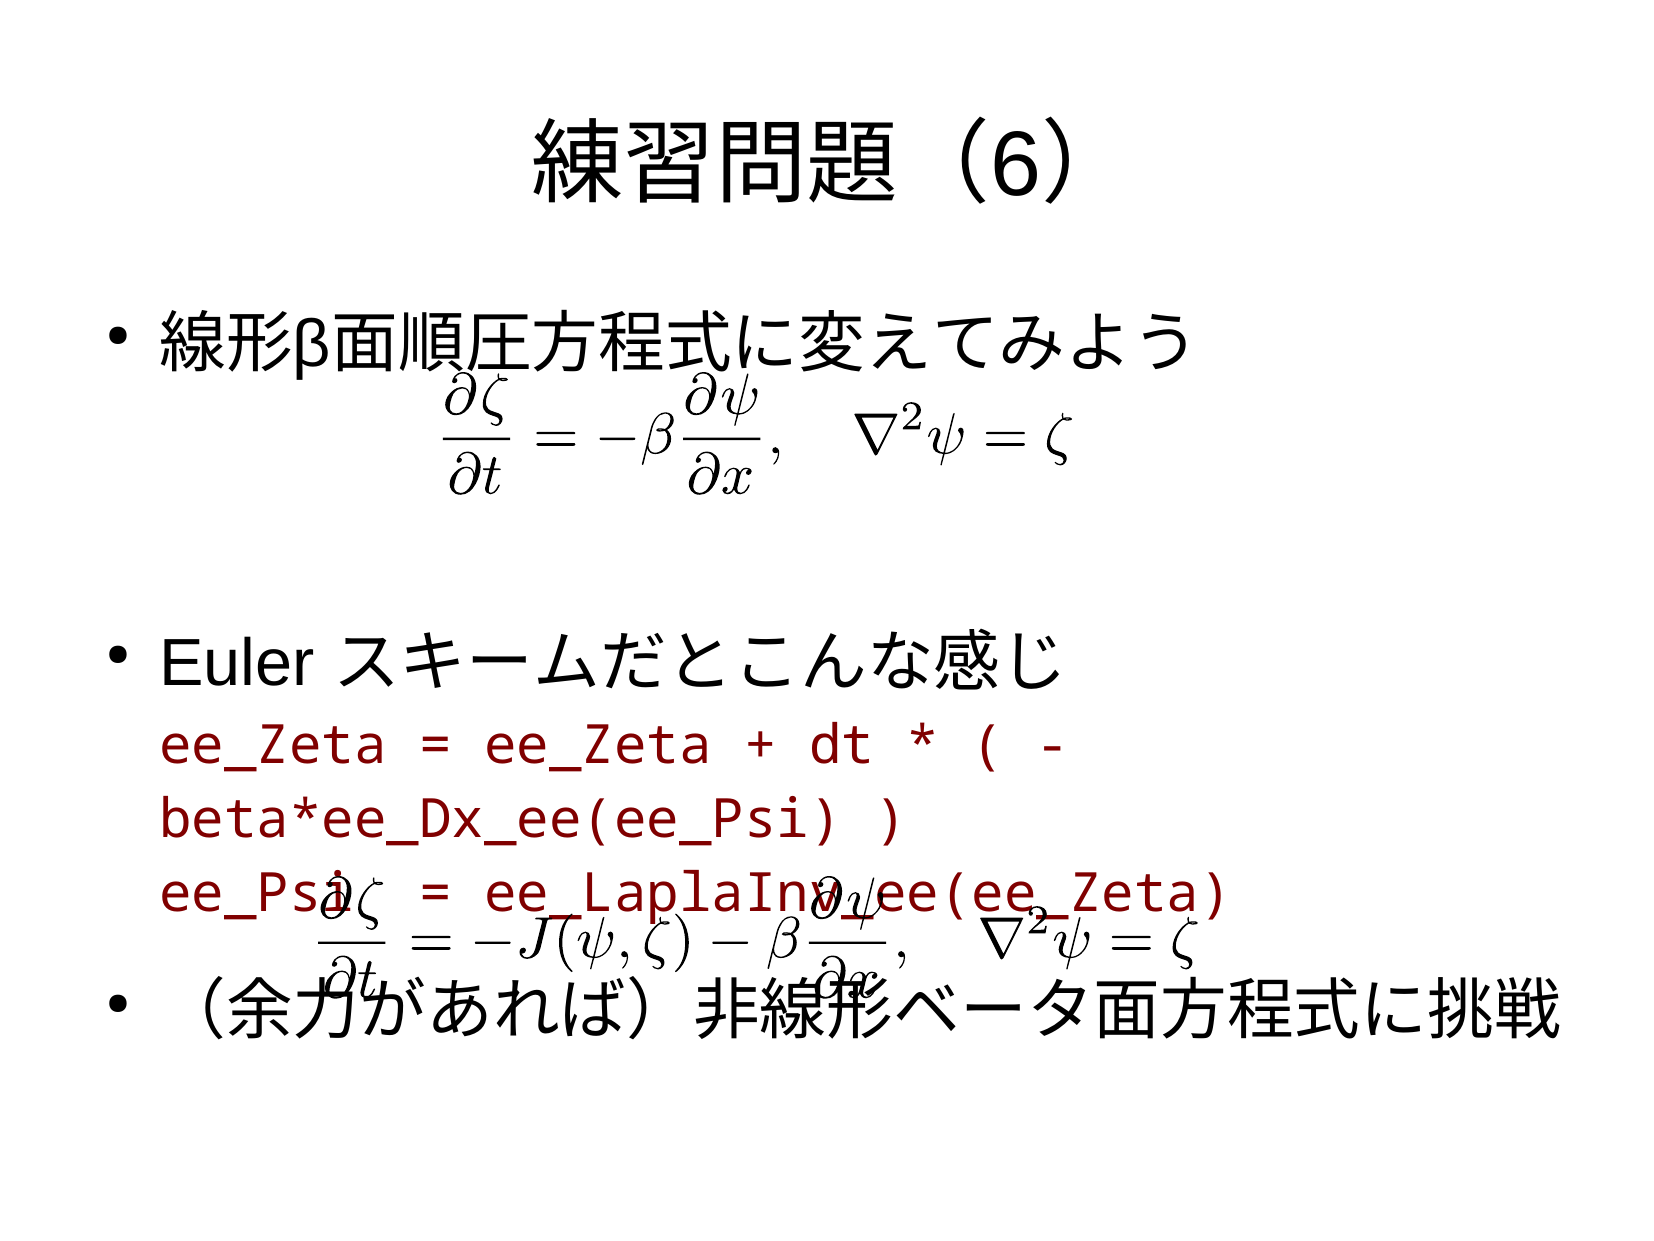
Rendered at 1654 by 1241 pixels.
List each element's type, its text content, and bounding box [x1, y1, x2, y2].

picture [318, 876, 1198, 999]
list 線形β面順圧方程式に変えてみよう Euler スキームだとこんな感じ ee_Zeta = ee_Zeta + dt * ( - beta*ee_Dx_ee(ee_Psi) ) ee_Psi = ee_LaplaInv_ee(ee_Zeta) （余力があれば）非線形ベータ面方程式に挑戦 [88, 288, 1577, 1093]
title 練習問題（6） [88, 59, 1577, 252]
picture [442, 372, 1073, 495]
